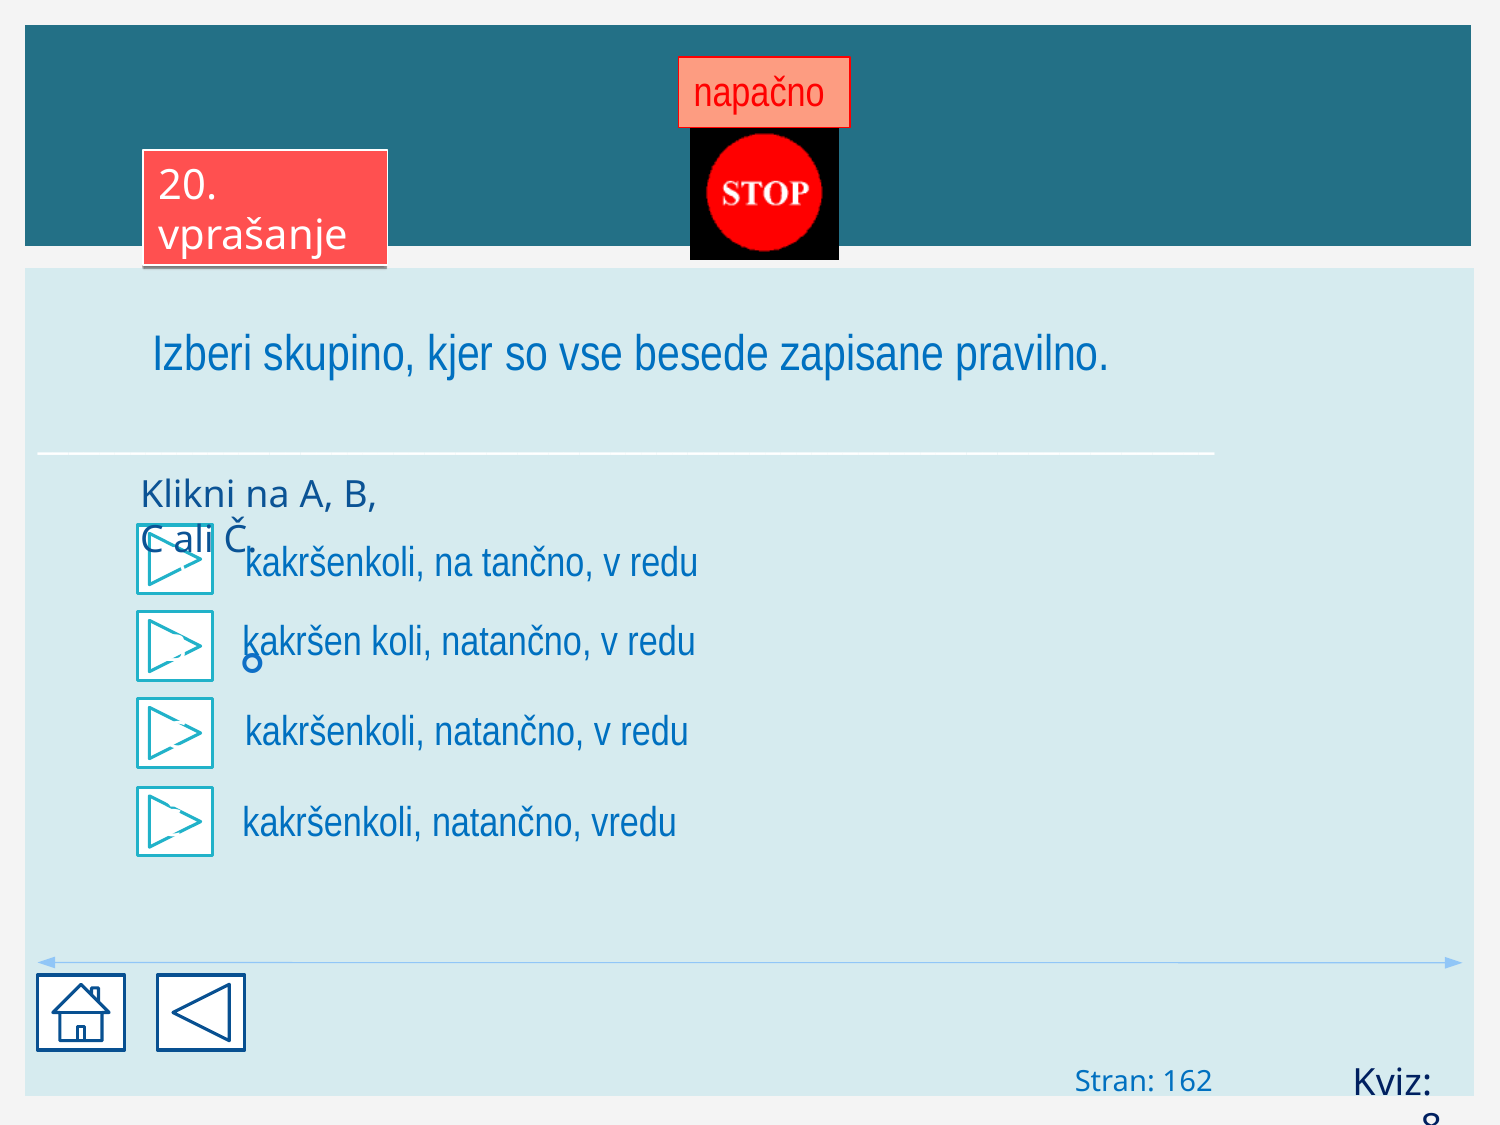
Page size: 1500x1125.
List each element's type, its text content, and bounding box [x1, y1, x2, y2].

text_box ____________________________________________________________________________ [22, 404, 1488, 466]
text_box kakršenkoli, natančno, vredu [227, 787, 1353, 854]
picture [690, 128, 839, 260]
text_box [0, 0, 1500, 1125]
text_box Klikni na A, B, C ali Č. [125, 466, 413, 524]
text_box Kviz: 8 [1337, 1050, 1475, 1111]
text_box A [137, 524, 213, 594]
text_box napačno [678, 57, 850, 128]
text_box C [137, 698, 213, 768]
text_box kakršenkoli, na tančno, v redu [230, 527, 1356, 594]
text_box 20. vprašanje [143, 149, 388, 216]
text_box kakršenkoli, natančno, v redu [230, 696, 1356, 763]
text_box Stran: 162 [975, 1055, 1313, 1106]
text_box B [137, 611, 213, 681]
text_box Č. [137, 787, 213, 856]
text_box Izberi skupino, kjer so vse besede zapisane pravilno. [137, 313, 1363, 389]
text_box [1426, 1116, 1435, 1124]
text_box kakršen koli, natančno, v redu [227, 606, 1353, 673]
